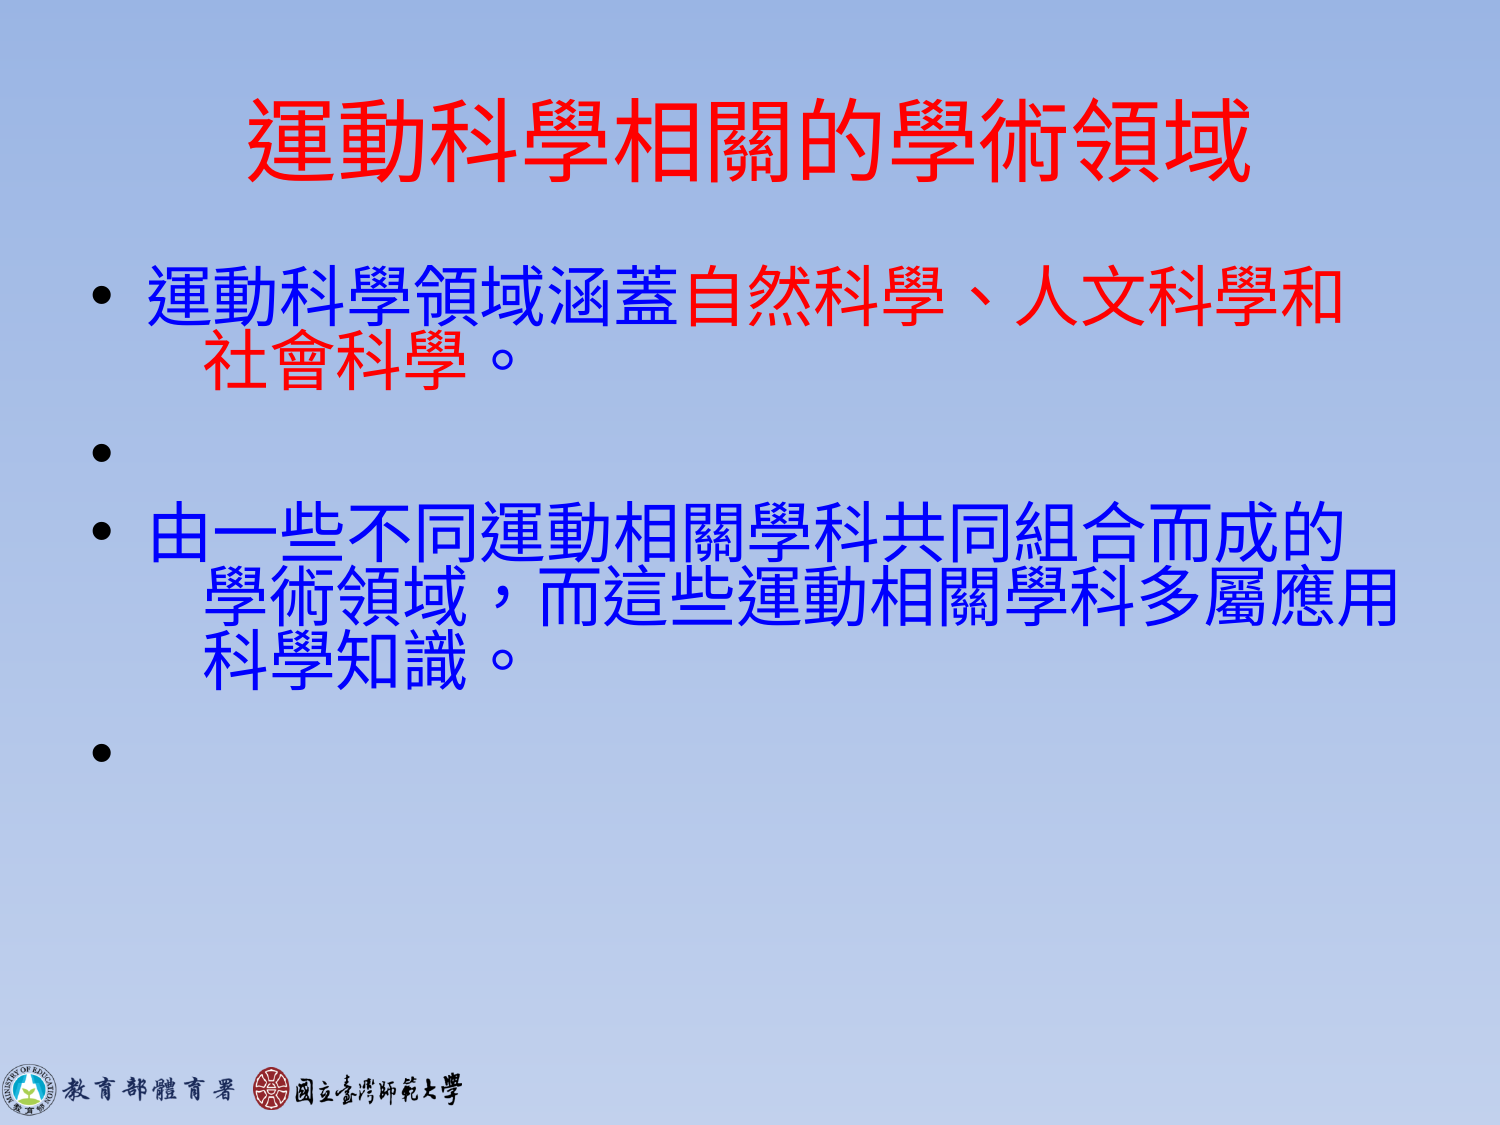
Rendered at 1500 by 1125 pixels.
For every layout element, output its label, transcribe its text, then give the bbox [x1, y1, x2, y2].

list 運動科學領域涵蓋自然科學、人文科學和社會科學。 由一些不同運動相關學科共同組合而成的學術領域，而這些運動相關學科多屬應用科學知識。 [75, 262, 1426, 1005]
title 運動科學相關的學術領域 [75, 45, 1426, 233]
